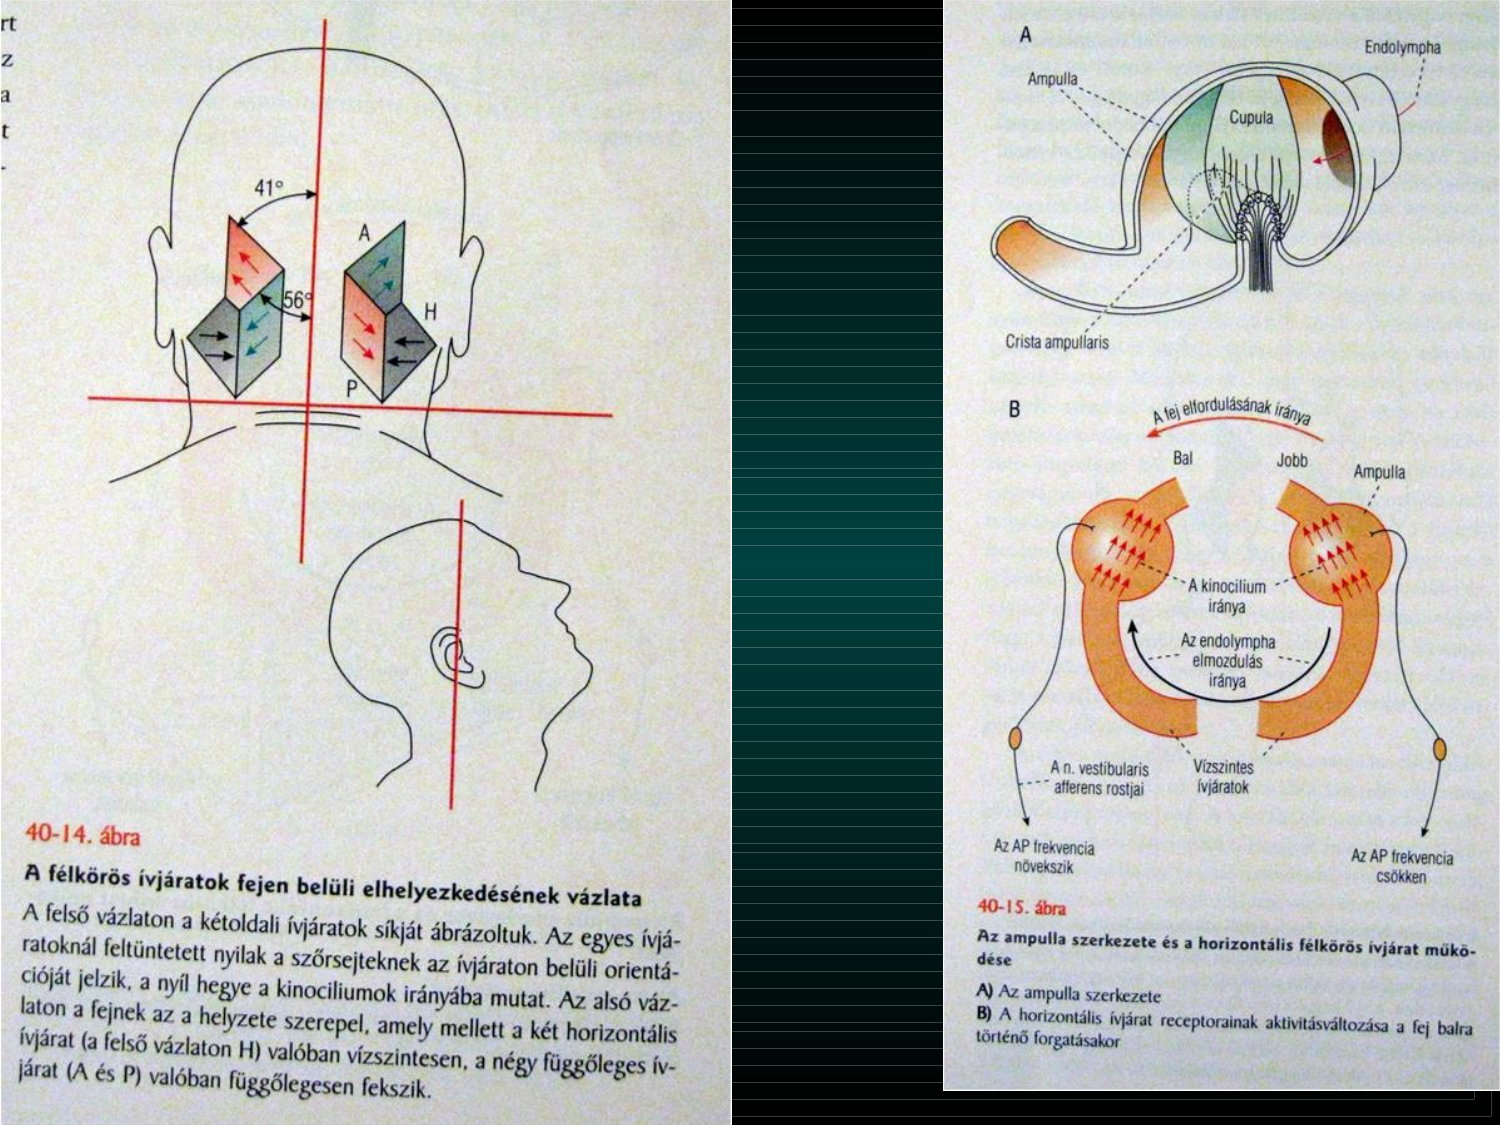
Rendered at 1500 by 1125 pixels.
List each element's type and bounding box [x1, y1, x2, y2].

picture [0, 0, 732, 1125]
picture [943, 0, 1500, 1091]
